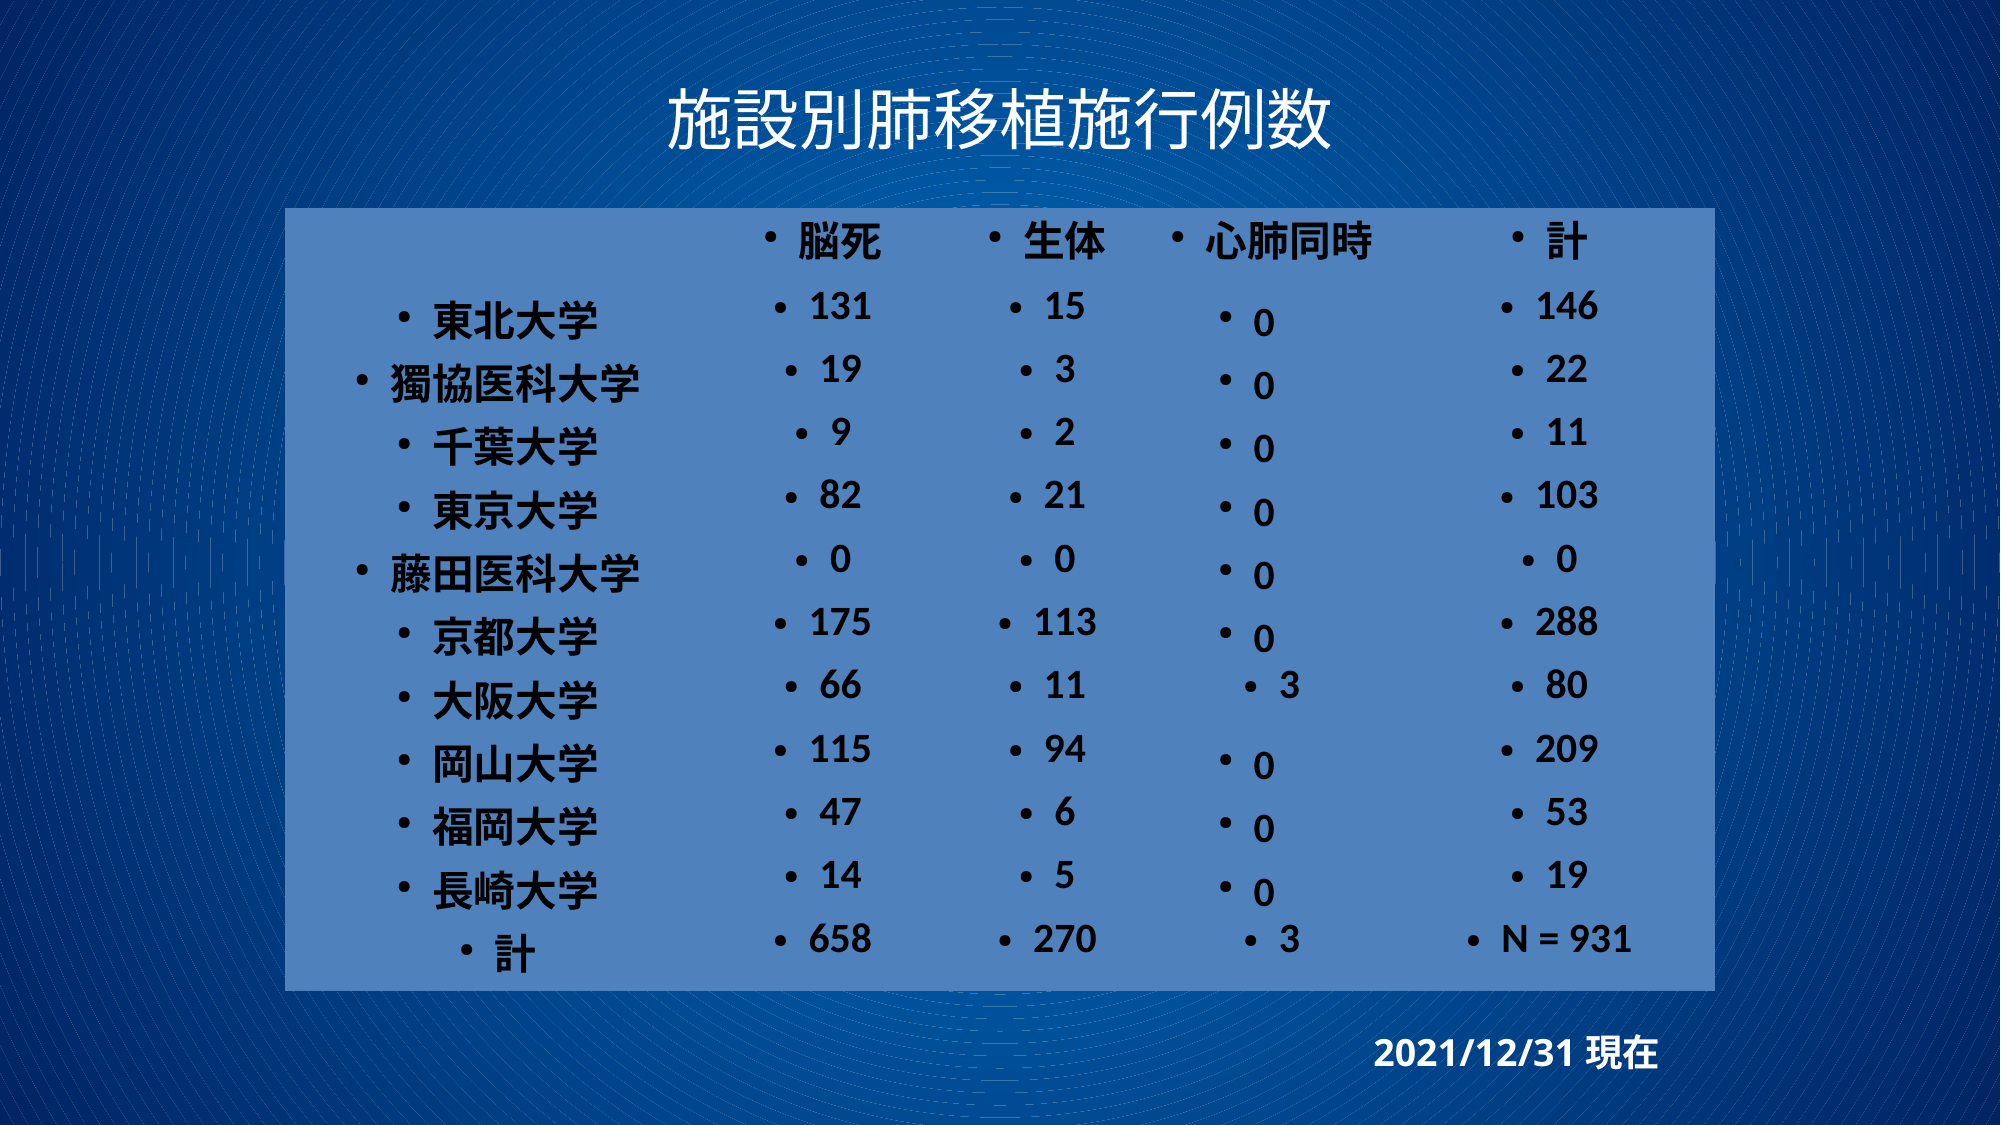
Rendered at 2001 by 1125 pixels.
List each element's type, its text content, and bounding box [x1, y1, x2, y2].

table_cell 19 [711, 351, 935, 414]
table_cell 0 [1159, 731, 1384, 794]
table_cell 103 [1384, 478, 1715, 541]
table_header 計 [1384, 208, 1715, 288]
table_cell 9 [711, 414, 935, 478]
table_cell 大阪大学 [285, 668, 711, 731]
table_cell 80 [1384, 668, 1715, 731]
table_cell 長崎大学 [285, 858, 711, 921]
table_cell 19 [1384, 858, 1715, 921]
table_cell 3 [1159, 921, 1384, 991]
table_cell 47 [711, 794, 935, 858]
table_cell 2 [935, 414, 1159, 478]
table_cell 0 [1384, 541, 1715, 604]
table_cell 66 [711, 668, 935, 731]
table_cell 146 [1384, 288, 1715, 351]
text_box 2021/12/31現在 [1358, 1021, 1678, 1083]
table_header 脳死 [711, 208, 935, 288]
table_header [285, 208, 711, 288]
table_cell 288 [1384, 604, 1715, 668]
table_cell N = 931 [1384, 921, 1715, 991]
table_cell 0 [935, 541, 1159, 604]
table_header 心肺同時 [1159, 208, 1384, 288]
table_cell 22 [1384, 351, 1715, 414]
table_cell 0 [1159, 288, 1384, 351]
table_cell 53 [1384, 794, 1715, 858]
table_cell 11 [1384, 414, 1715, 478]
table_cell 0 [711, 541, 935, 604]
table_cell 658 [711, 921, 935, 991]
table_cell 東京大学 [285, 478, 711, 541]
table_cell 京都大学 [285, 604, 711, 668]
table_cell 千葉大学 [285, 414, 711, 478]
table_cell 0 [1159, 478, 1384, 541]
table_cell 0 [1159, 351, 1384, 414]
table_cell 115 [711, 731, 935, 794]
table_cell 0 [1159, 794, 1384, 858]
table_cell 131 [711, 288, 935, 351]
table_cell 113 [935, 604, 1159, 668]
table_cell 209 [1384, 731, 1715, 794]
table_cell 82 [711, 478, 935, 541]
table_cell 14 [711, 858, 935, 921]
text_box 施設別肺移植施行例数 [84, 59, 1916, 178]
table_cell 計 [285, 921, 711, 991]
table_cell 3 [935, 351, 1159, 414]
table_cell 0 [1159, 414, 1384, 478]
table_cell 東北大学 [285, 288, 711, 351]
table_cell 0 [1159, 858, 1384, 921]
table_cell 藤田医科大学 [285, 541, 711, 604]
table_cell 0 [1159, 541, 1384, 604]
table_cell 21 [935, 478, 1159, 541]
table_cell 270 [935, 921, 1159, 991]
table_cell 獨協医科大学 [285, 351, 711, 414]
table_cell 5 [935, 858, 1159, 921]
table_cell 175 [711, 604, 935, 668]
table_cell 3 [1159, 668, 1384, 731]
table_cell 岡山大学 [285, 731, 711, 794]
table_cell 0 [1159, 604, 1384, 668]
table_cell 福岡大学 [285, 794, 711, 858]
table_header 生体 [935, 208, 1159, 288]
table_cell 11 [935, 668, 1159, 731]
table_cell 15 [935, 288, 1159, 351]
table_cell 6 [935, 794, 1159, 858]
table_cell 94 [935, 731, 1159, 794]
